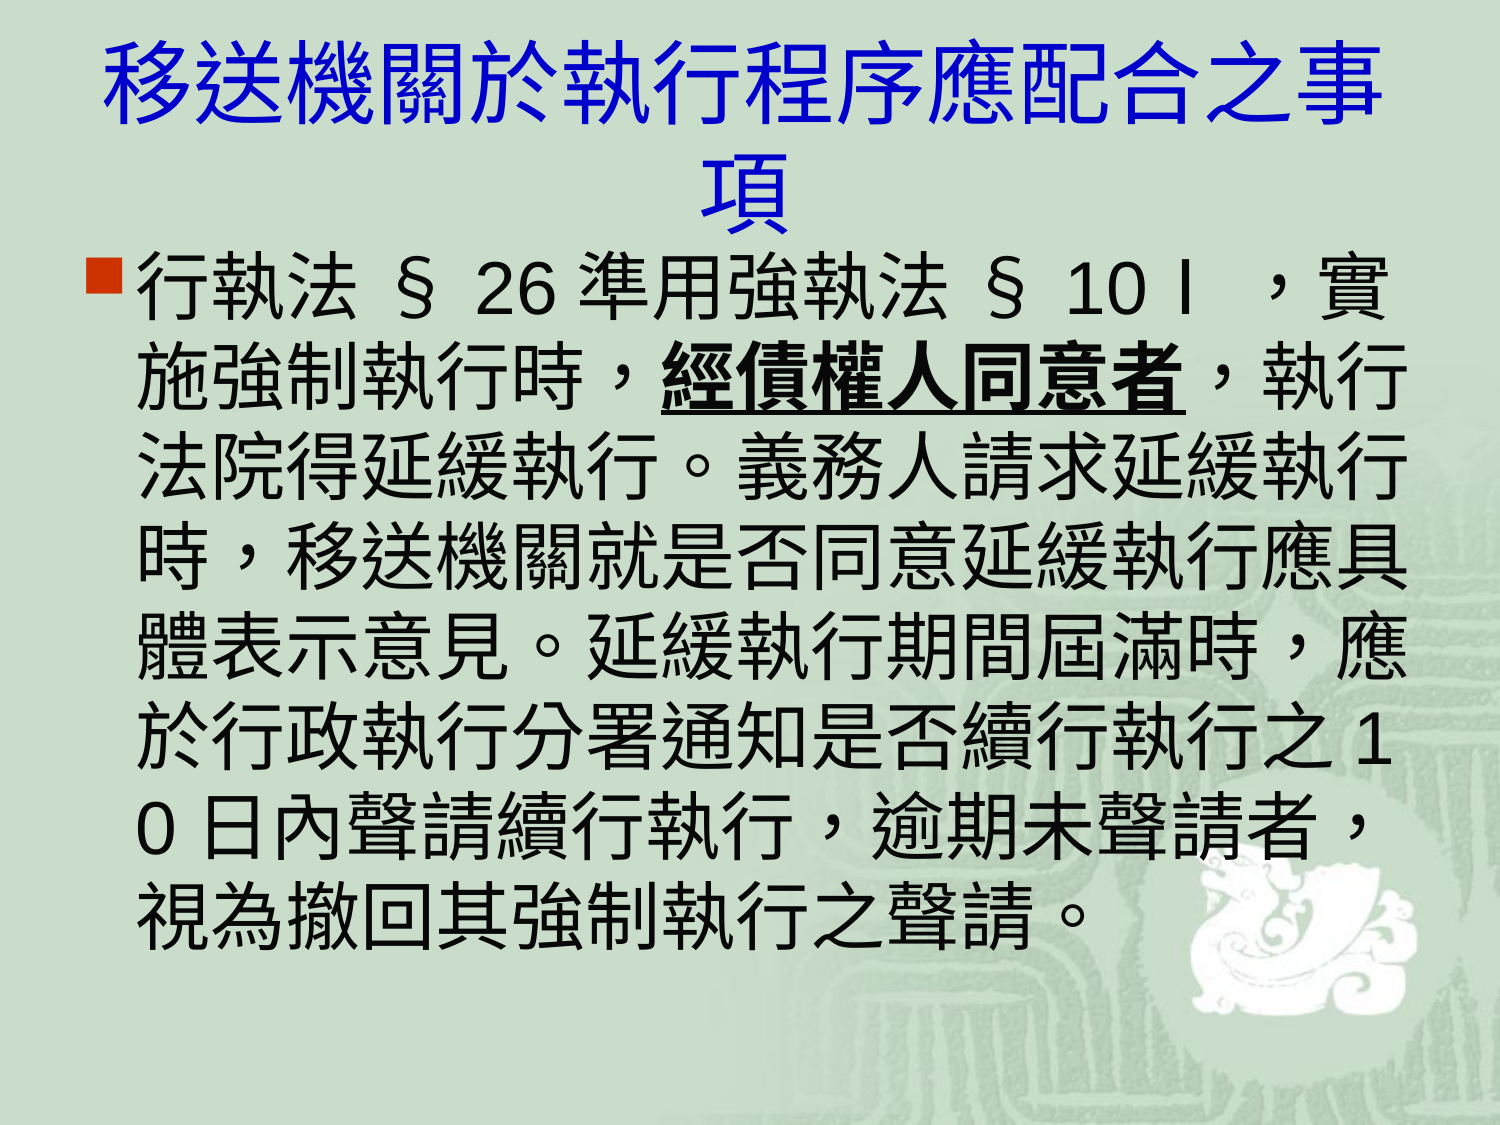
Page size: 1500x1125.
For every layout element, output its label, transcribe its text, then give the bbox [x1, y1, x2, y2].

list 行執法§ 26準用強執法§ 10Ⅰ，實施強制執行時，經債權人同意者，執行法院得延緩執行。義務人請求延緩執行時，移送機關就是否同意延緩執行應具體表示意見。延緩執行期間屆滿時，應於行政執行分署通知是否續行執行之10日內聲請續行執行，逾期未聲請者，視為撤回其強制執行之聲請。 [64, 231, 1447, 1000]
picture [0, 0, 1500, 1125]
title 移送機關於執行程序應配合之事項 [41, 73, 1447, 199]
